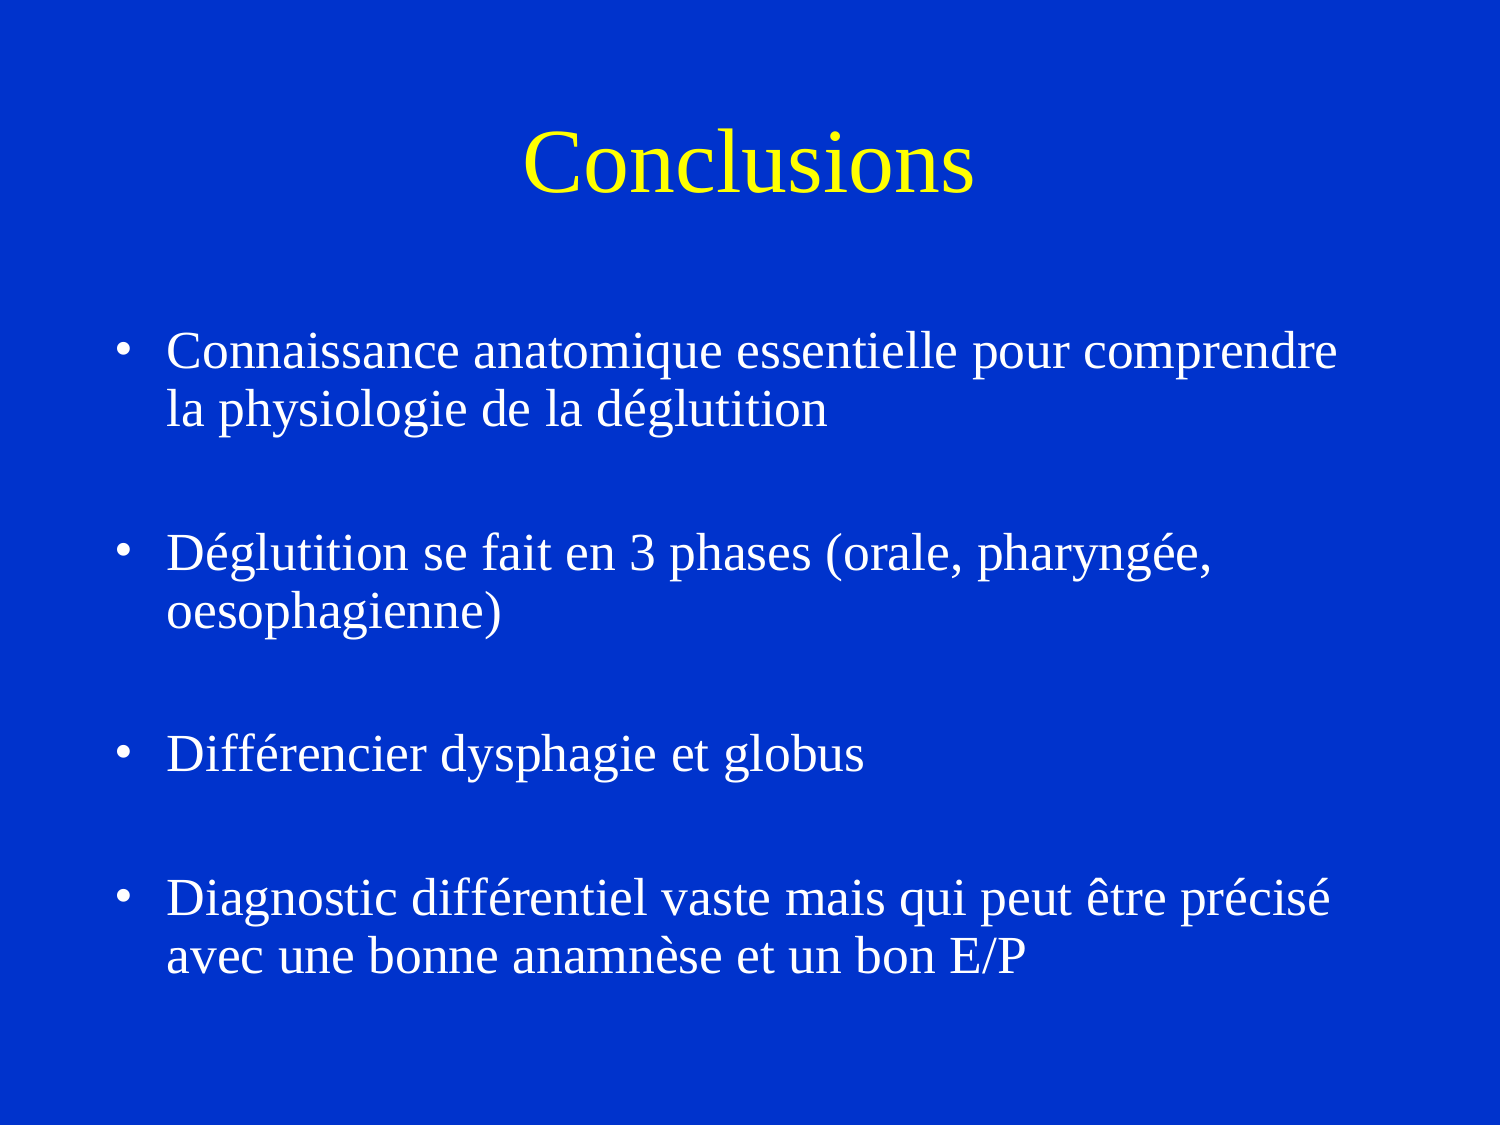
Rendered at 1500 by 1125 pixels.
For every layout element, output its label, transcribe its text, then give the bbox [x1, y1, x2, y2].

title Conclusions [112, 62, 1388, 237]
list Connaissance anatomique essentielle pour comprendre la physiologie de la déglutition Déglutition se fait en 3 phases (orale, pharyngée, oesophagienne) Différencier dysphagie et globus Diagnostic différentiel vaste mais qui peut être précisé avec une bonne anamnèse et un bon E/P [99, 237, 1388, 1000]
